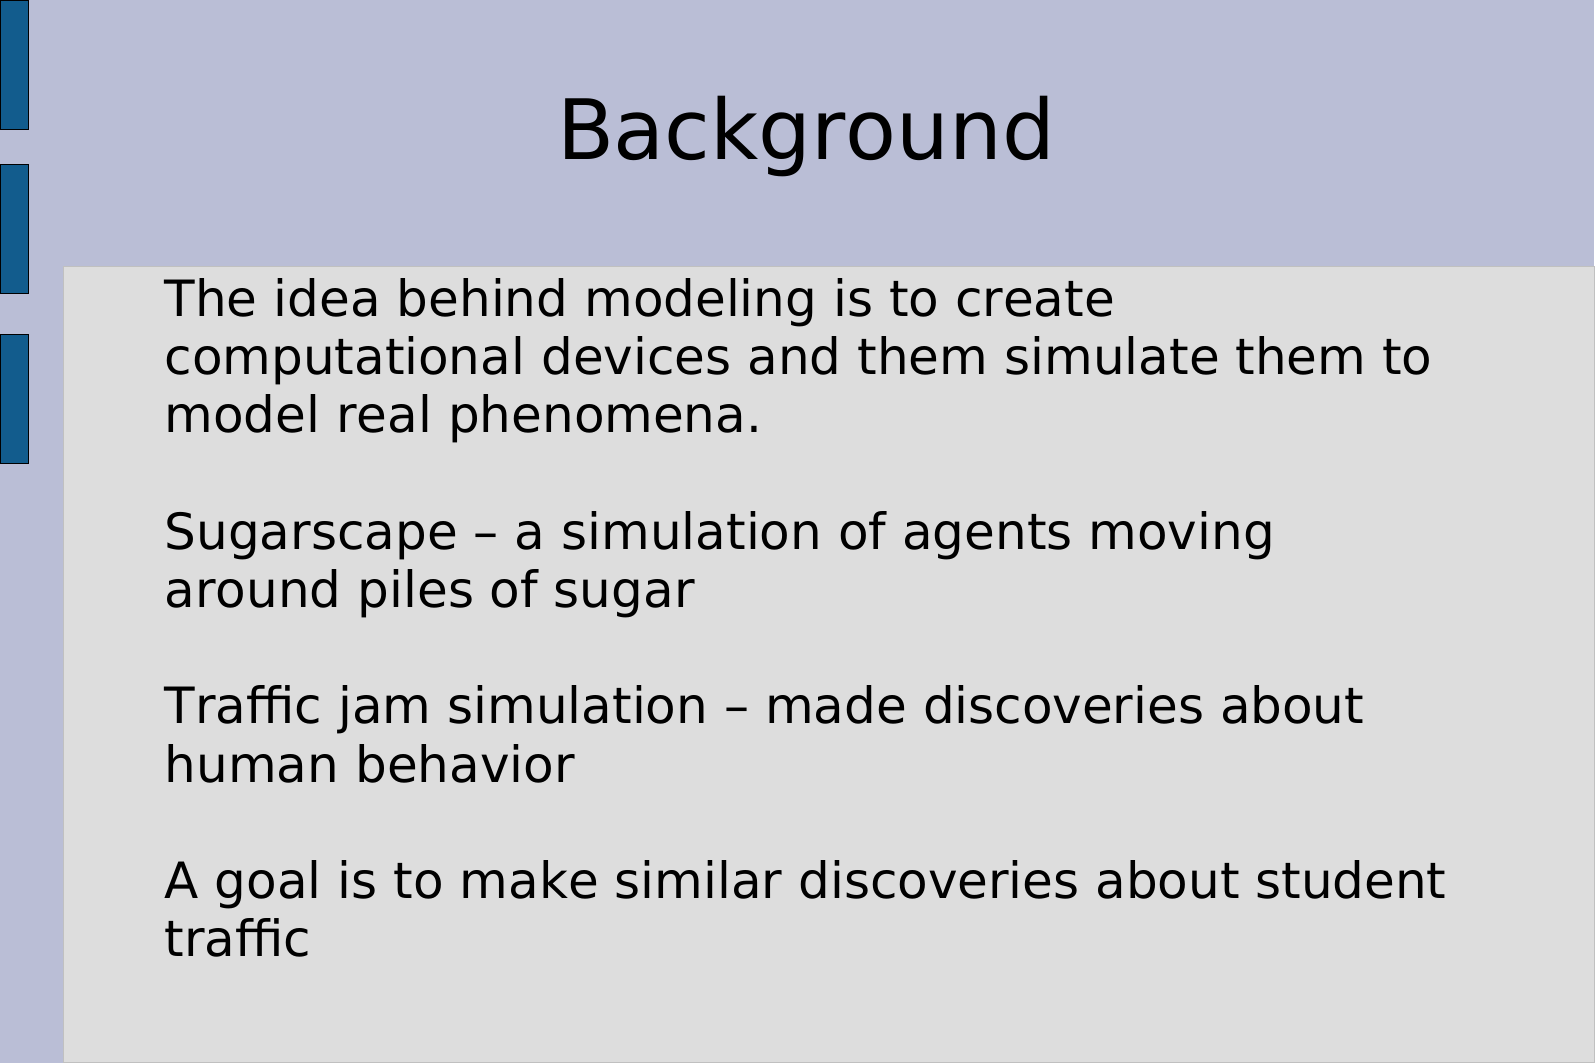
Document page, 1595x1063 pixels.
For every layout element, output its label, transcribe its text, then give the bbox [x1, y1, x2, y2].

text_box The idea behind modeling is to create computational devices and them simulate them to model real phenomena. Sugarscape – a simulation of agents moving around piles of sugar Traffic jam simulation – made discoveries about human behavior A goal is to make similar discoveries about student traffic [150, 262, 1463, 977]
text_box Background [375, 75, 1238, 187]
